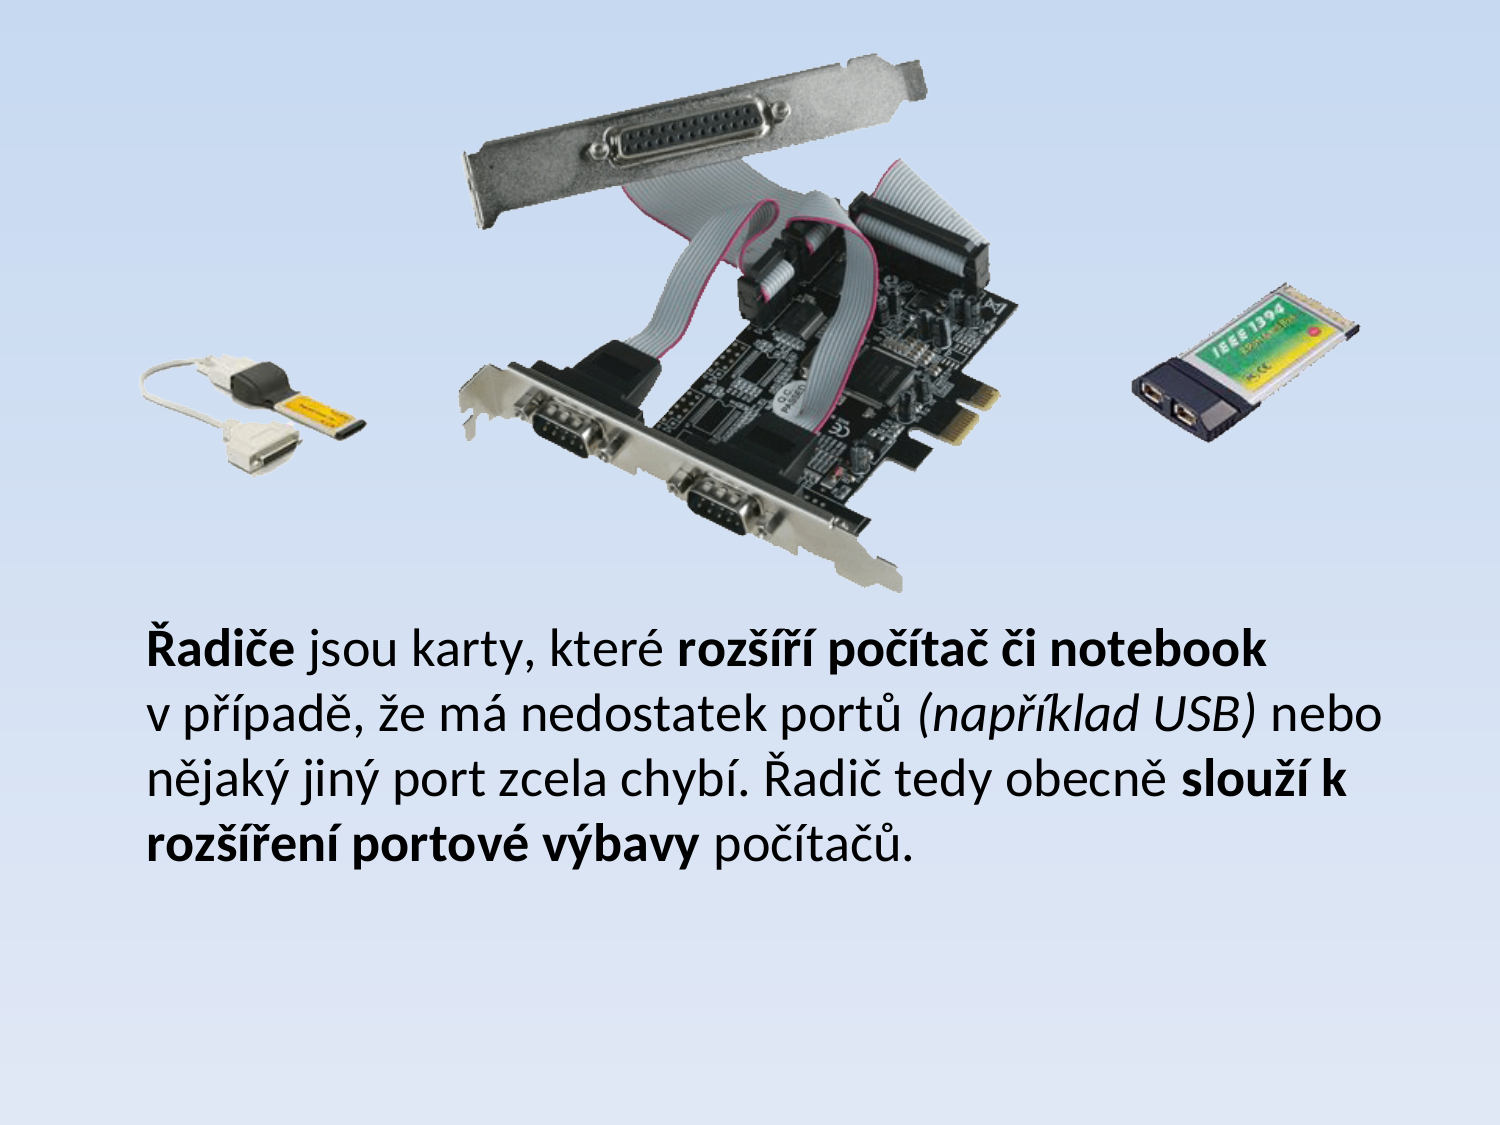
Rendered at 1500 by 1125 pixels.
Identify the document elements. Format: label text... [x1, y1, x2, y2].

picture [135, 30, 1363, 617]
list Řadiče jsou karty, které rozšíří počítač či notebook v případě, že má nedostatek portů (například USB) nebo nějaký jiný port zcela chybí. Řadič tedy obecně slouží k rozšíření portové výbavy počítačů. [75, 604, 1426, 1035]
